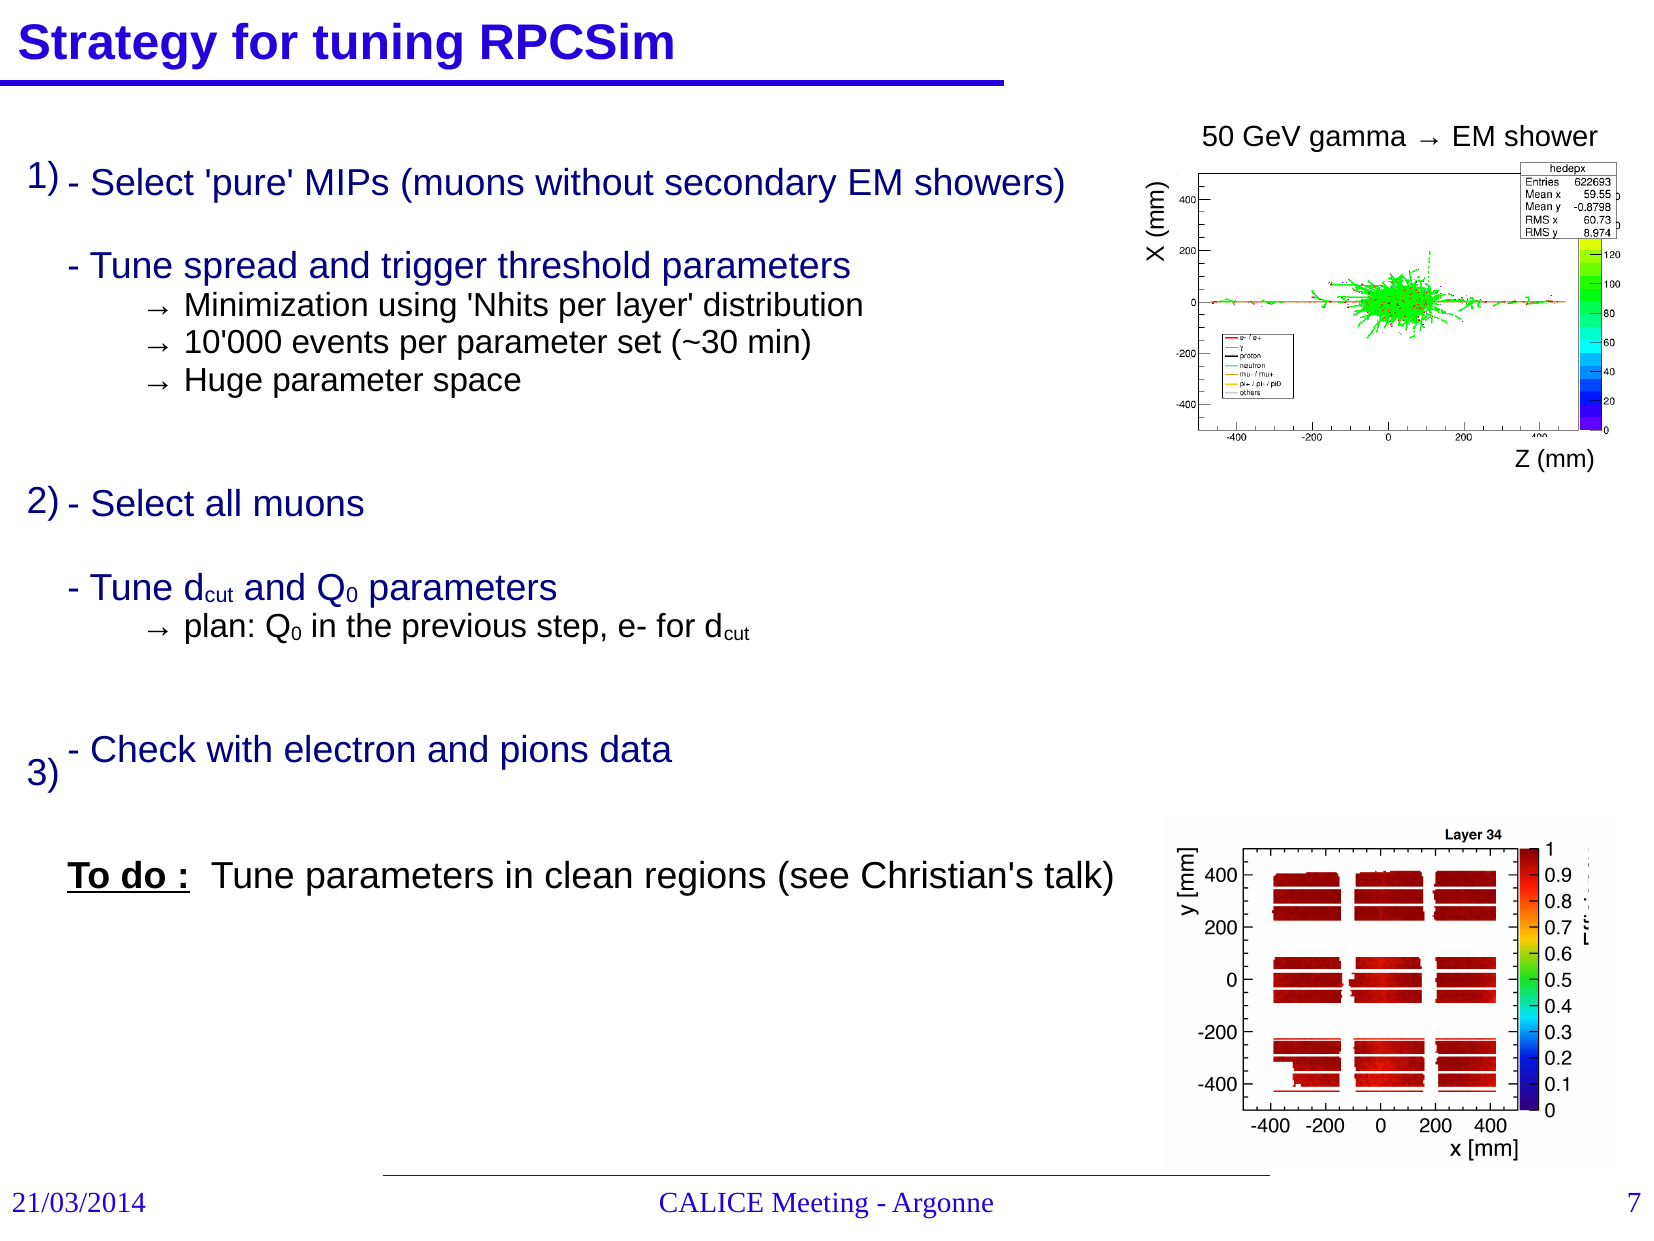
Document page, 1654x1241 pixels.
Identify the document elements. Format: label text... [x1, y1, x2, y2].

text_box X (mm) [1133, 166, 1177, 278]
picture [1163, 814, 1615, 1170]
text_box 1) [11, 147, 75, 205]
text_box 2) [11, 472, 75, 530]
text_box - Select 'pure' MIPs (muons without secondary EM showers) - Tune spread and trigger threshold parameters → Minimization using 'Nhits per layer' distribution → 10'000 events per parameter set (~30 min) → Huge parameter space - Select all muons - Tune dcut and Q0 parameters → plan: Q0 in the previous step, e- for dcut - Check with electron and pions data To do : Tune parameters in clean regions (see Christian's talk) [52, 153, 1630, 971]
text_box 3) [11, 744, 75, 801]
title Strategy for tuning RPCSim [17, 8, 1625, 77]
text_box 50 GeV gamma → EM shower [1187, 112, 1630, 160]
picture [1151, 141, 1625, 462]
text_box Z (mm) [1500, 437, 1611, 480]
